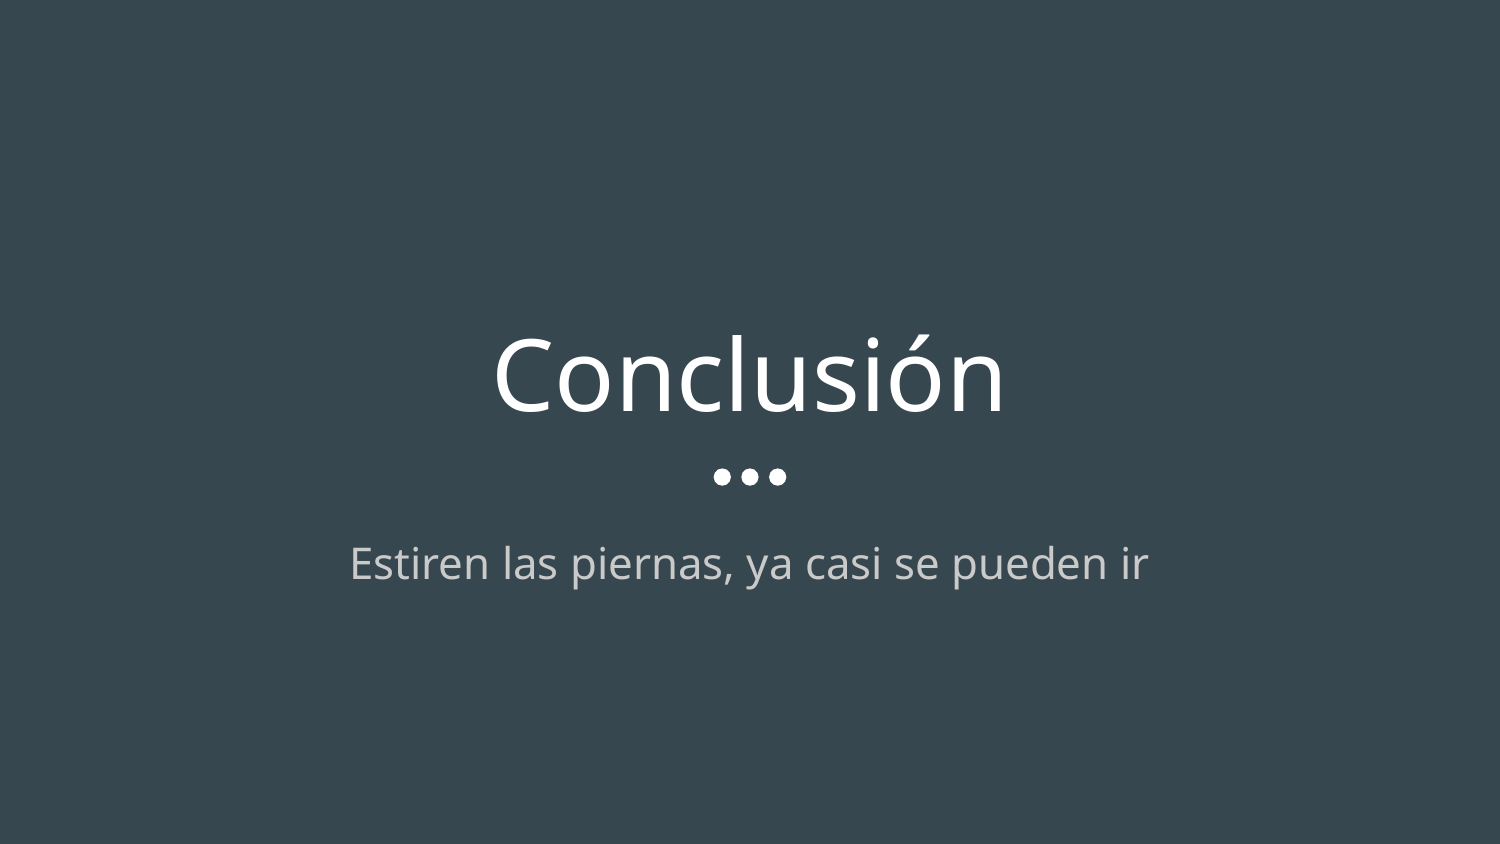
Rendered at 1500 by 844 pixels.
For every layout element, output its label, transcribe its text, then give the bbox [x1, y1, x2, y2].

subtitle Estiren las piernas, ya casi se pueden ir [110, 520, 1390, 651]
title Conclusión [110, 162, 1390, 447]
